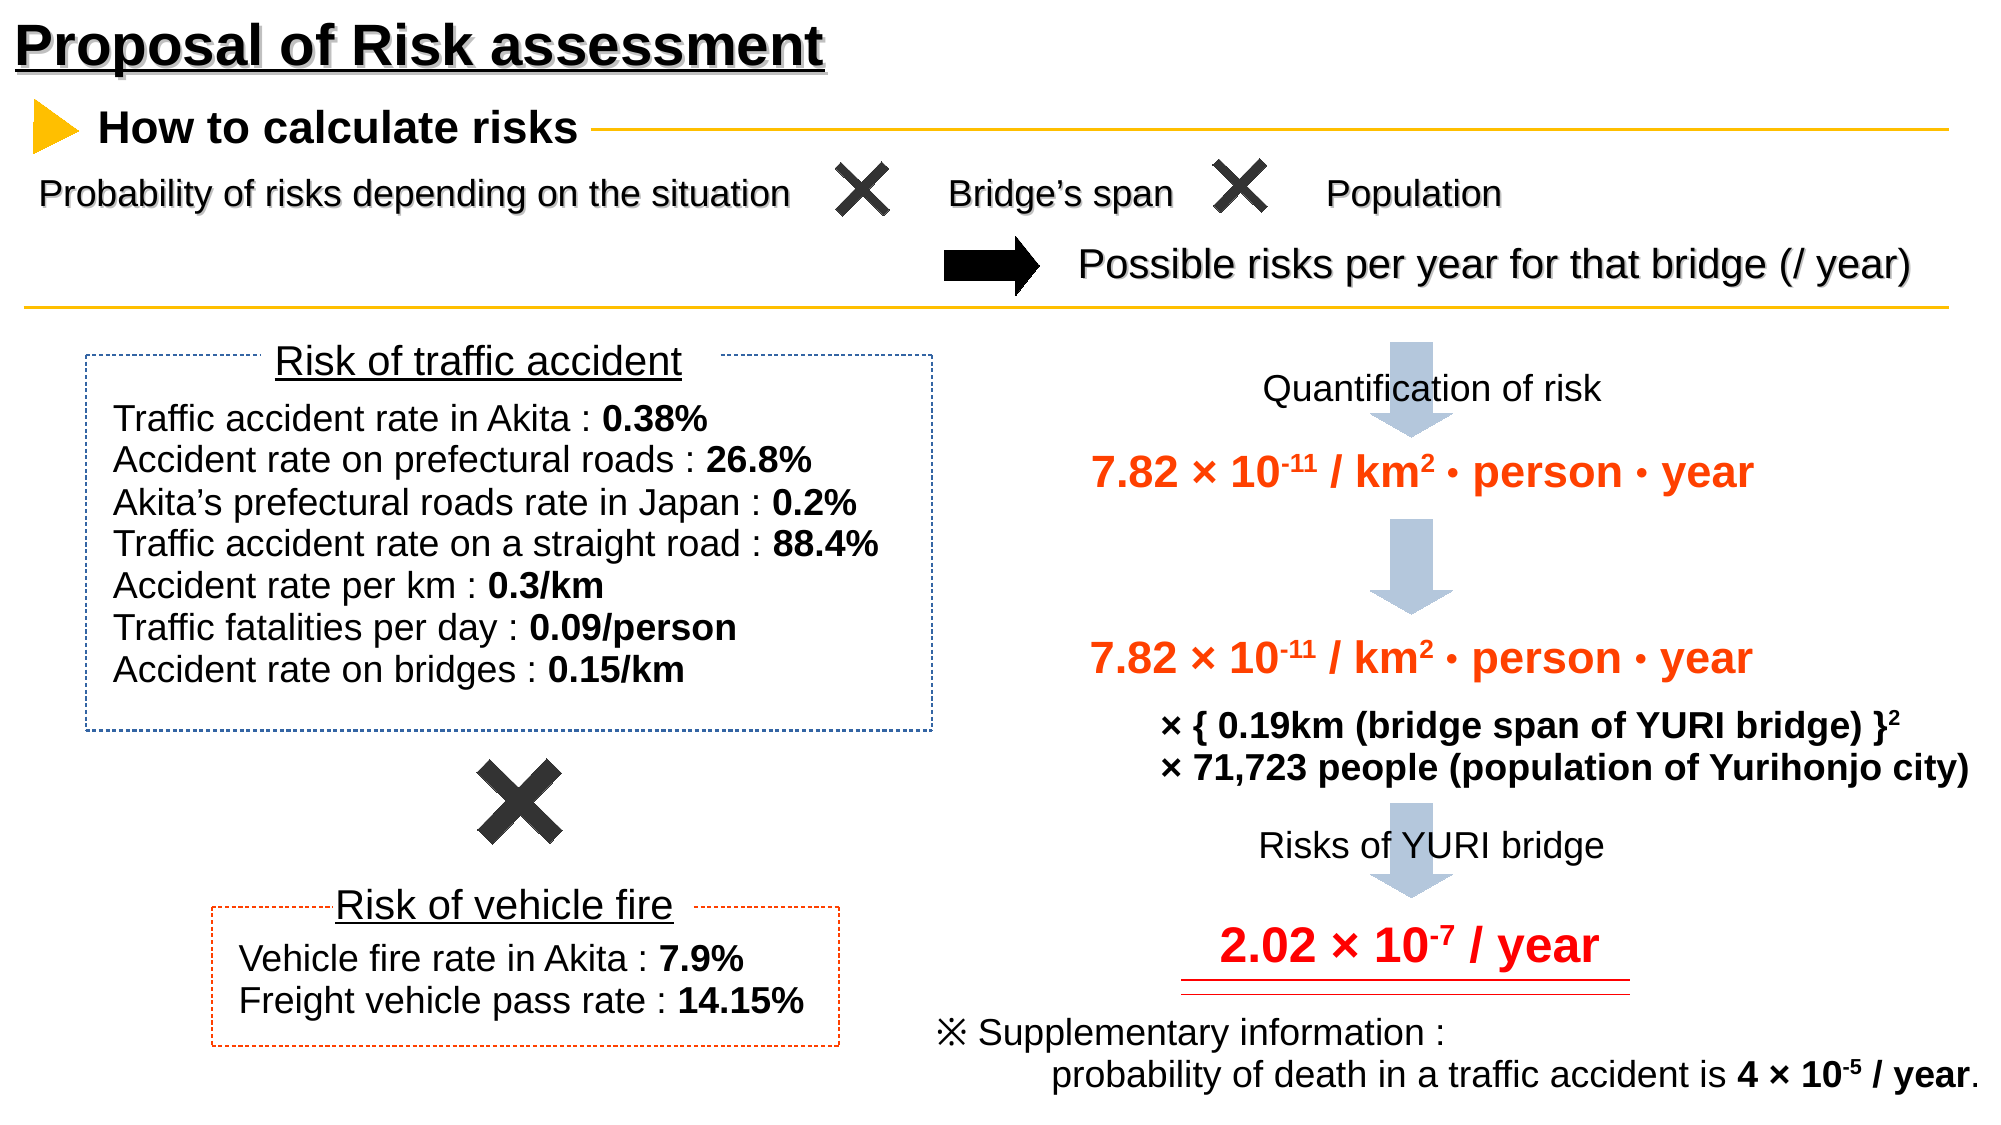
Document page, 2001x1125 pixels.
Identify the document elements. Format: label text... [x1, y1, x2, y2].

text_box ※ Supplementary information : probability of death in a traffic accident is 4 × 10-5 / year. [921, 1003, 2000, 1120]
text_box Possible risks per year for that bridge (/ year) [1062, 232, 1985, 302]
text_box Quantification of risk [1247, 359, 1749, 426]
text_box Risk of vehicle fire [320, 874, 731, 929]
text_box [1371, 875, 1452, 898]
text_box Proposal of Risk assessment [0, 5, 1040, 95]
text_box [1370, 519, 1453, 615]
text_box Risks of YURI bridge [1243, 817, 1701, 875]
text_box How to calculate risks [82, 94, 627, 161]
text_box [33, 99, 79, 154]
text_box [1390, 803, 1433, 817]
text_box Probability of risks depending on the situation [23, 165, 839, 265]
text_box [1390, 342, 1433, 359]
text_box 2.02 × 10-7 / year [1204, 909, 1701, 1003]
text_box [476, 758, 563, 845]
text_box [835, 161, 890, 217]
text_box Risk of traffic accident [259, 330, 771, 389]
text_box Population [1311, 165, 1678, 223]
text_box × { 0.19km (bridge span of YURI bridge) }2 × 71,723 people (population of Yurihonjo city) [1145, 696, 1997, 796]
text_box Bridge’s span [933, 165, 1205, 223]
text_box Traffic accident rate in Akita : 0.38% Accident rate on prefectural roads : 26.8% Akita’s prefectural roads rate in Japan : 0.2% Traffic accident rate on a straight road : 88.4% Accident rate per km : 0.3/km Traffic fatalities per day : 0.09/person Accident rate on bridges : 0.15/km [98, 389, 945, 738]
text_box 7.82 × 10-11 / km2・person・year [1074, 622, 1818, 709]
text_box [944, 236, 1040, 296]
text_box 7.82 × 10-11 / km2・person・year [1076, 437, 1819, 508]
text_box Vehicle fire rate in Akita : 7.9% Freight vehicle pass rate : 14.15% [223, 929, 839, 1054]
text_box [1392, 426, 1431, 437]
text_box [1212, 158, 1268, 213]
